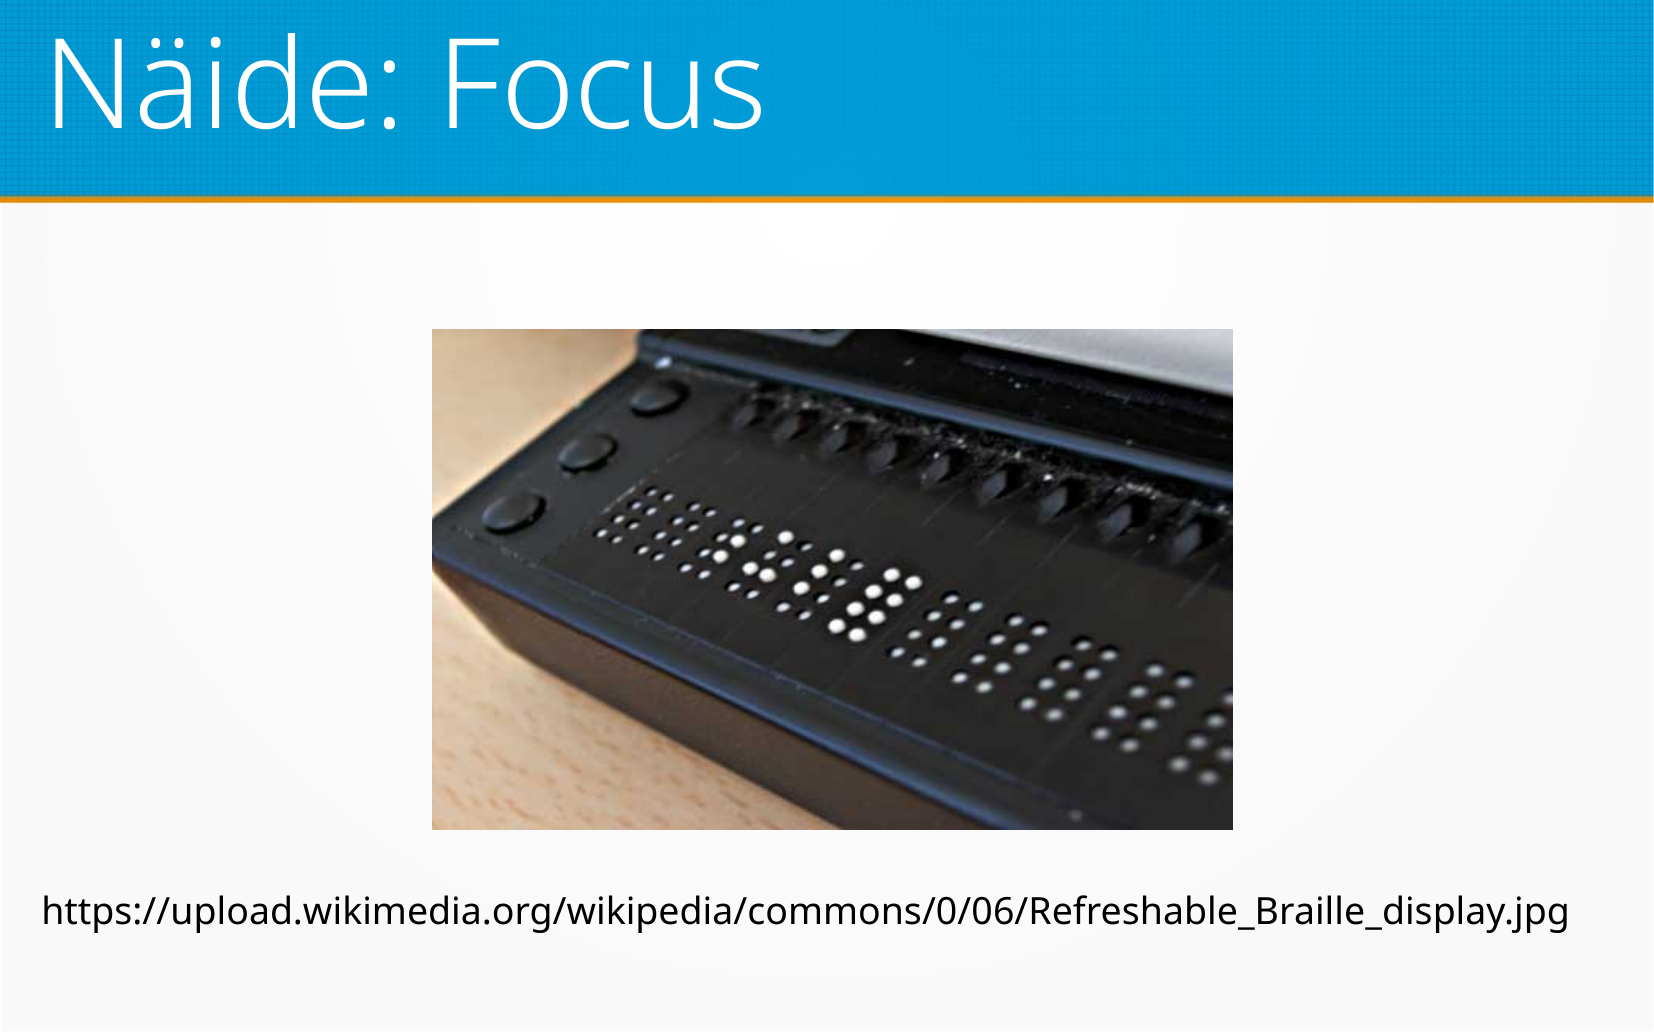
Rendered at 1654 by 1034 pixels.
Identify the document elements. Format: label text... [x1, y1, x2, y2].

title Näide: Focus [43, 0, 1619, 166]
text_box https://upload.wikimedia.org/wikipedia/commons/0/06/Refreshable_Braille_display.jpg [35, 862, 1654, 959]
picture [0, 195, 1654, 1034]
